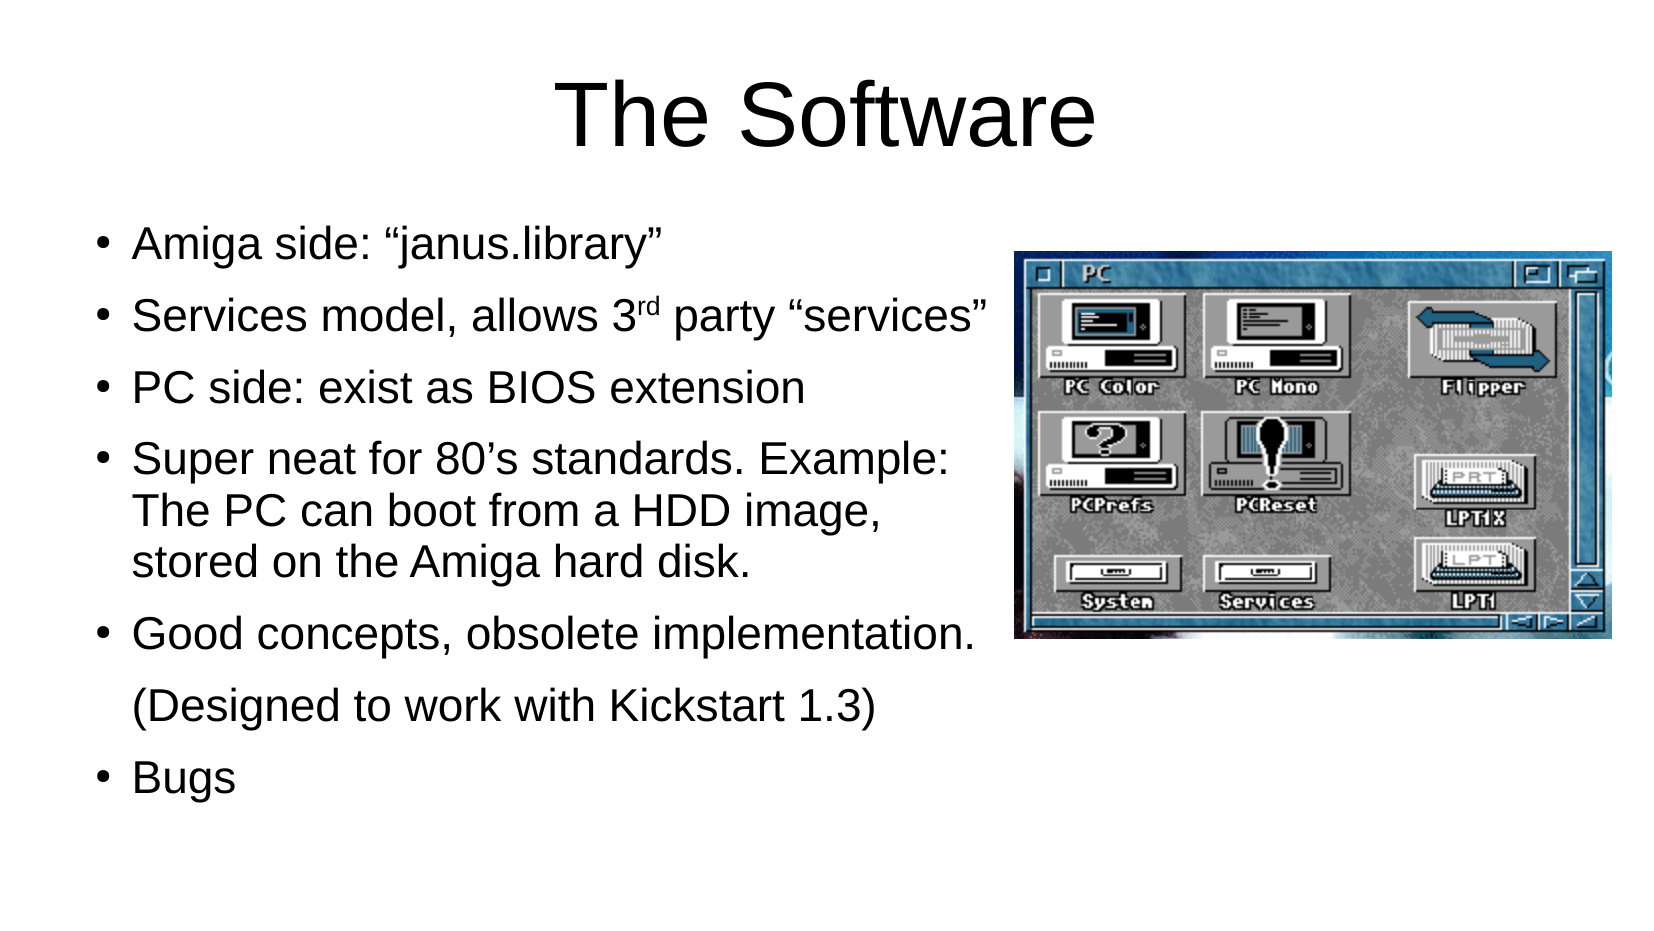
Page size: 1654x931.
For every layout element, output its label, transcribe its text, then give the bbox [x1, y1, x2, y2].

list Amiga side: “janus.library” Services model, allows 3rd party “services” PC side: exist as BIOS extension Super neat for 80’s standards. Example: The PC can boot from a HDD image, stored on the Amiga hard disk. Good concepts, obsolete implementation. (Designed to work with Kickstart 1.3) Bugs [82, 217, 991, 811]
title The Software [82, 37, 1571, 193]
picture [1014, 251, 1612, 639]
